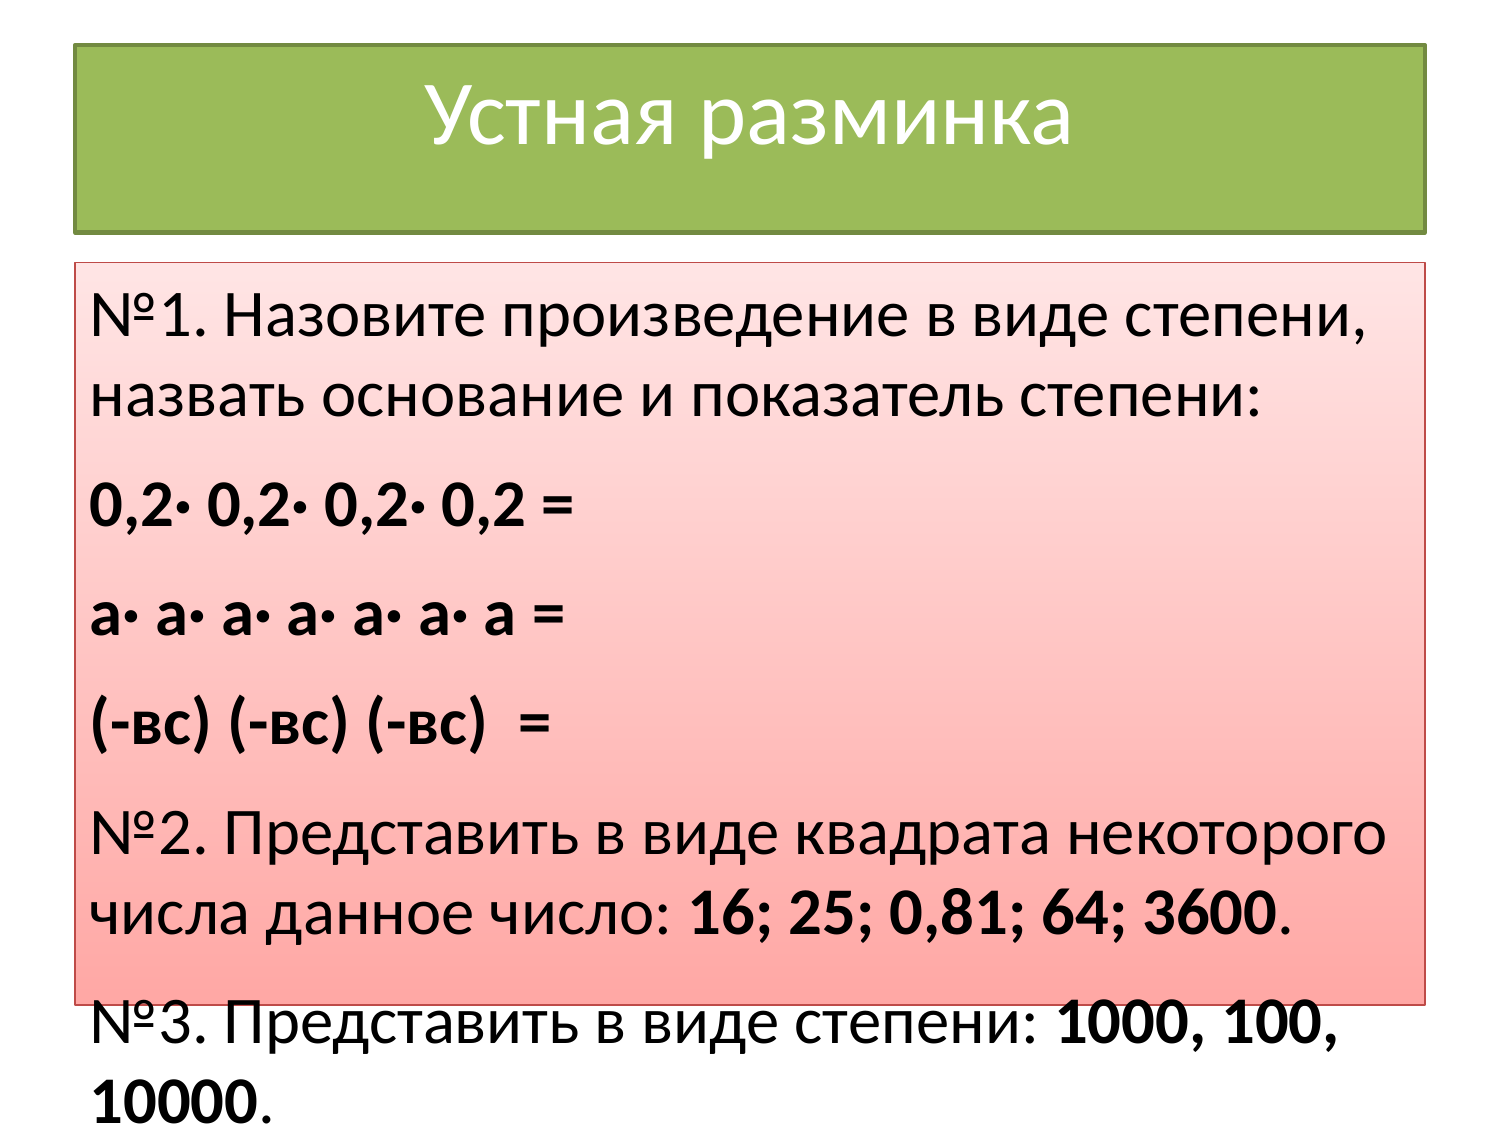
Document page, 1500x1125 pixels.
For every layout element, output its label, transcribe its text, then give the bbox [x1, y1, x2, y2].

title Устная разминка [75, 45, 1425, 233]
list №1. Назовите произведение в виде степени, назвать основание и показатель степени: 0,2· 0,2· 0,2· 0,2 = а· а· а· а· а· а· а = (-вс) (-вс) (-вс) = №2. Представить в виде квадрата некоторого числа данное число: 16; 25; 0,81; 64; 3600. №3. Представить в виде степени: 1000, 100, 10000. №4. Вычислить: 33 ; 24 – 32 ; 412 · 420 ; 545 : 544 ; (23 )2 [75, 262, 1425, 1005]
